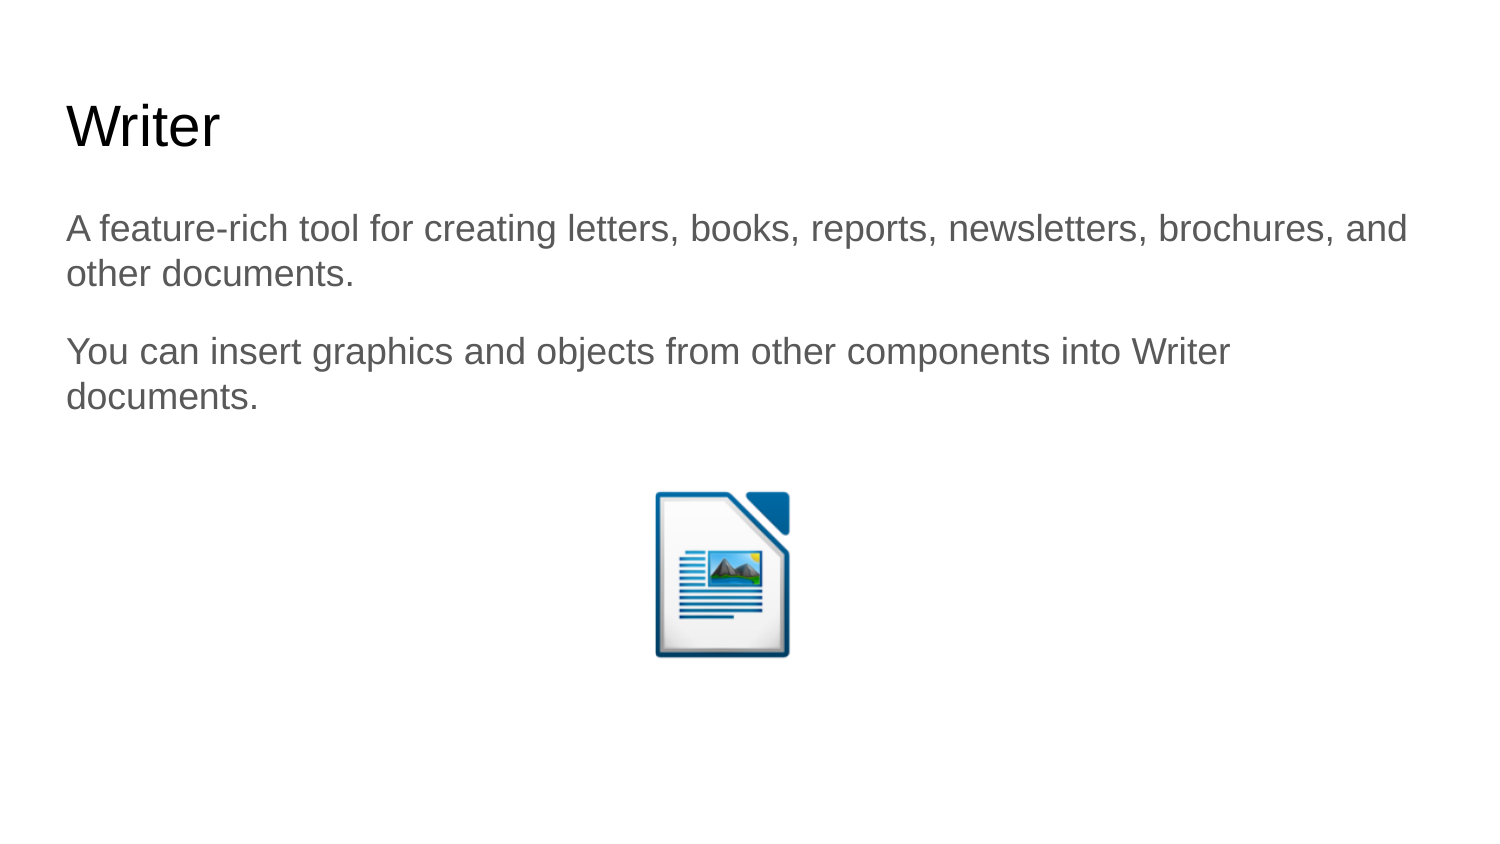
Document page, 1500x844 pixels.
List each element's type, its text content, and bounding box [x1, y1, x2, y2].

title Writer [51, 72, 1449, 167]
list A feature-rich tool for creating letters, books, reports, newsletters, brochures, and other documents. You can insert graphics and objects from other components into Writer documents. [51, 189, 1449, 750]
picture [655, 482, 800, 661]
